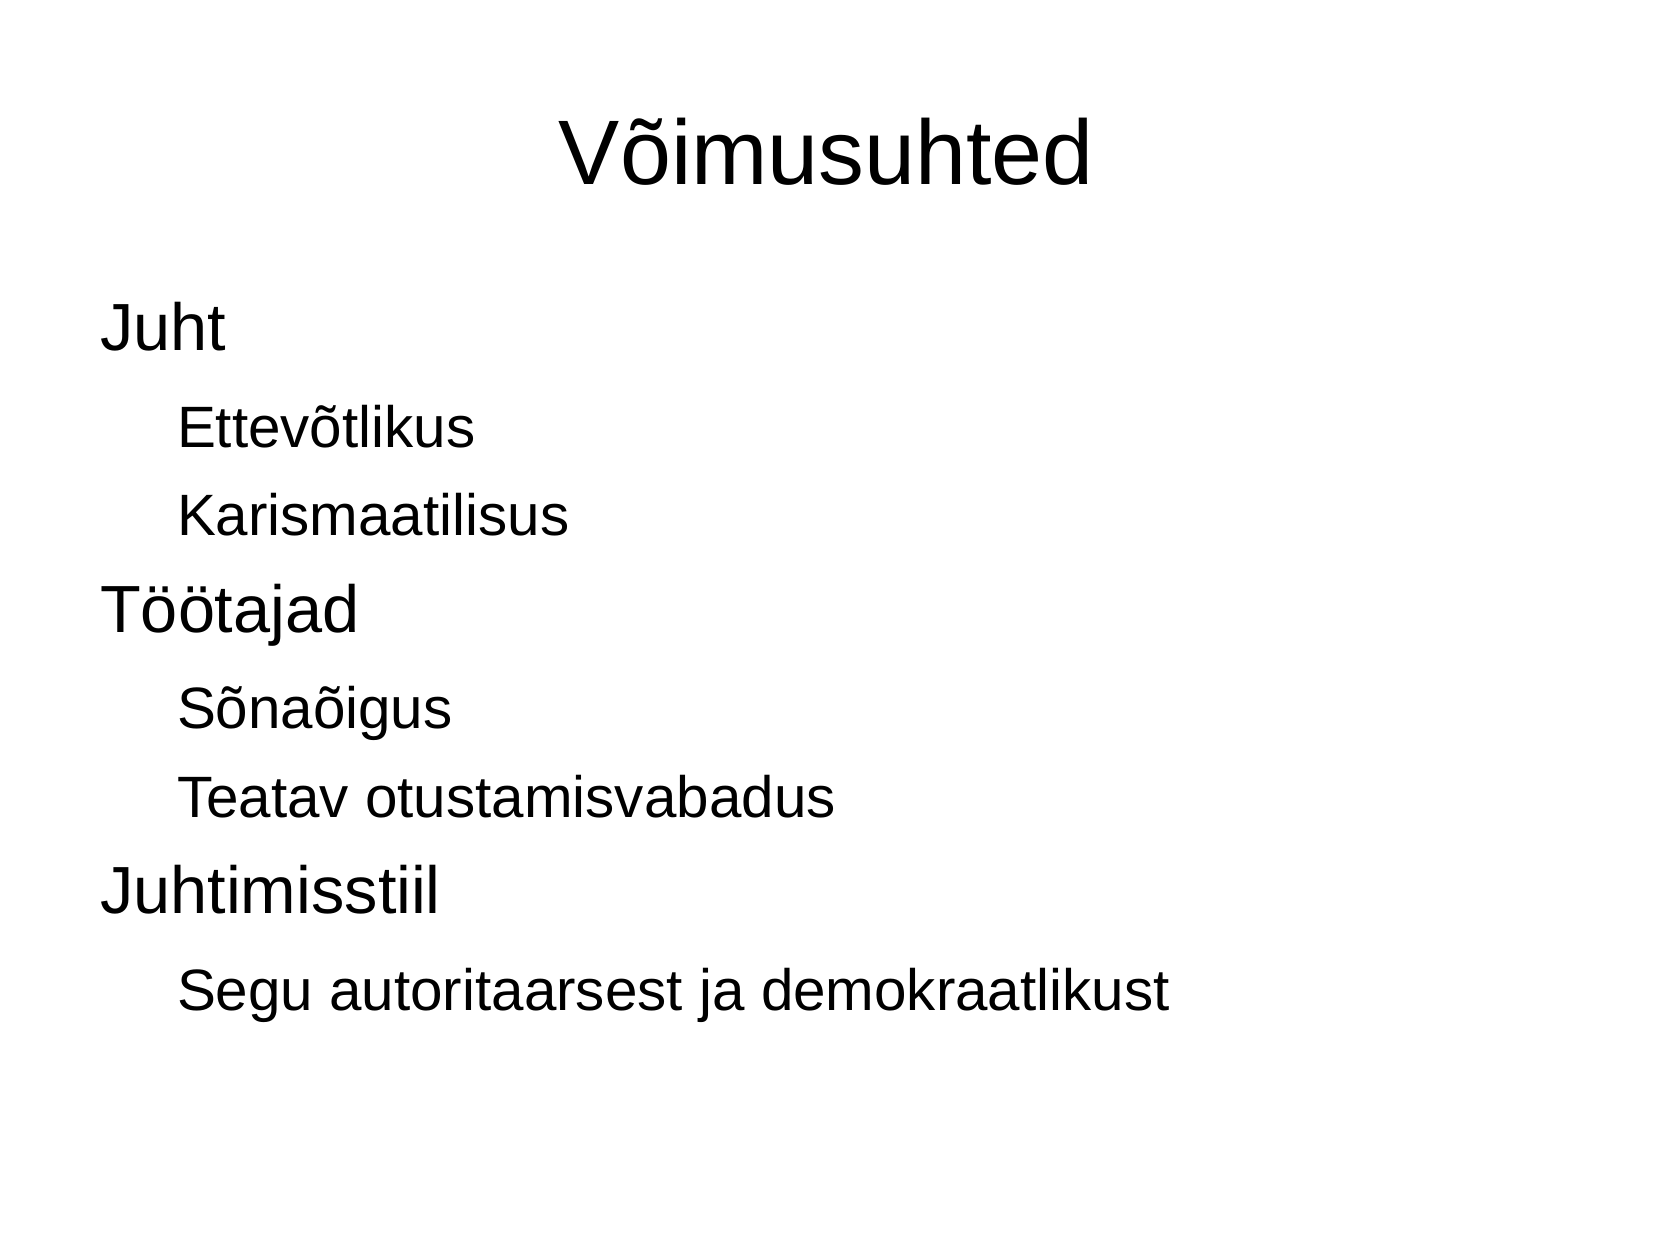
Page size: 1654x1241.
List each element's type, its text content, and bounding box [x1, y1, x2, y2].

list Juht Ettevõtlikus Karismaatilisus Töötajad Sõnaõigus Teatav otustamisvabadus Juhtimisstiil Segu autoritaarsest ja demokraatlikust [82, 290, 1571, 1094]
title Võimusuhted [82, 56, 1571, 250]
